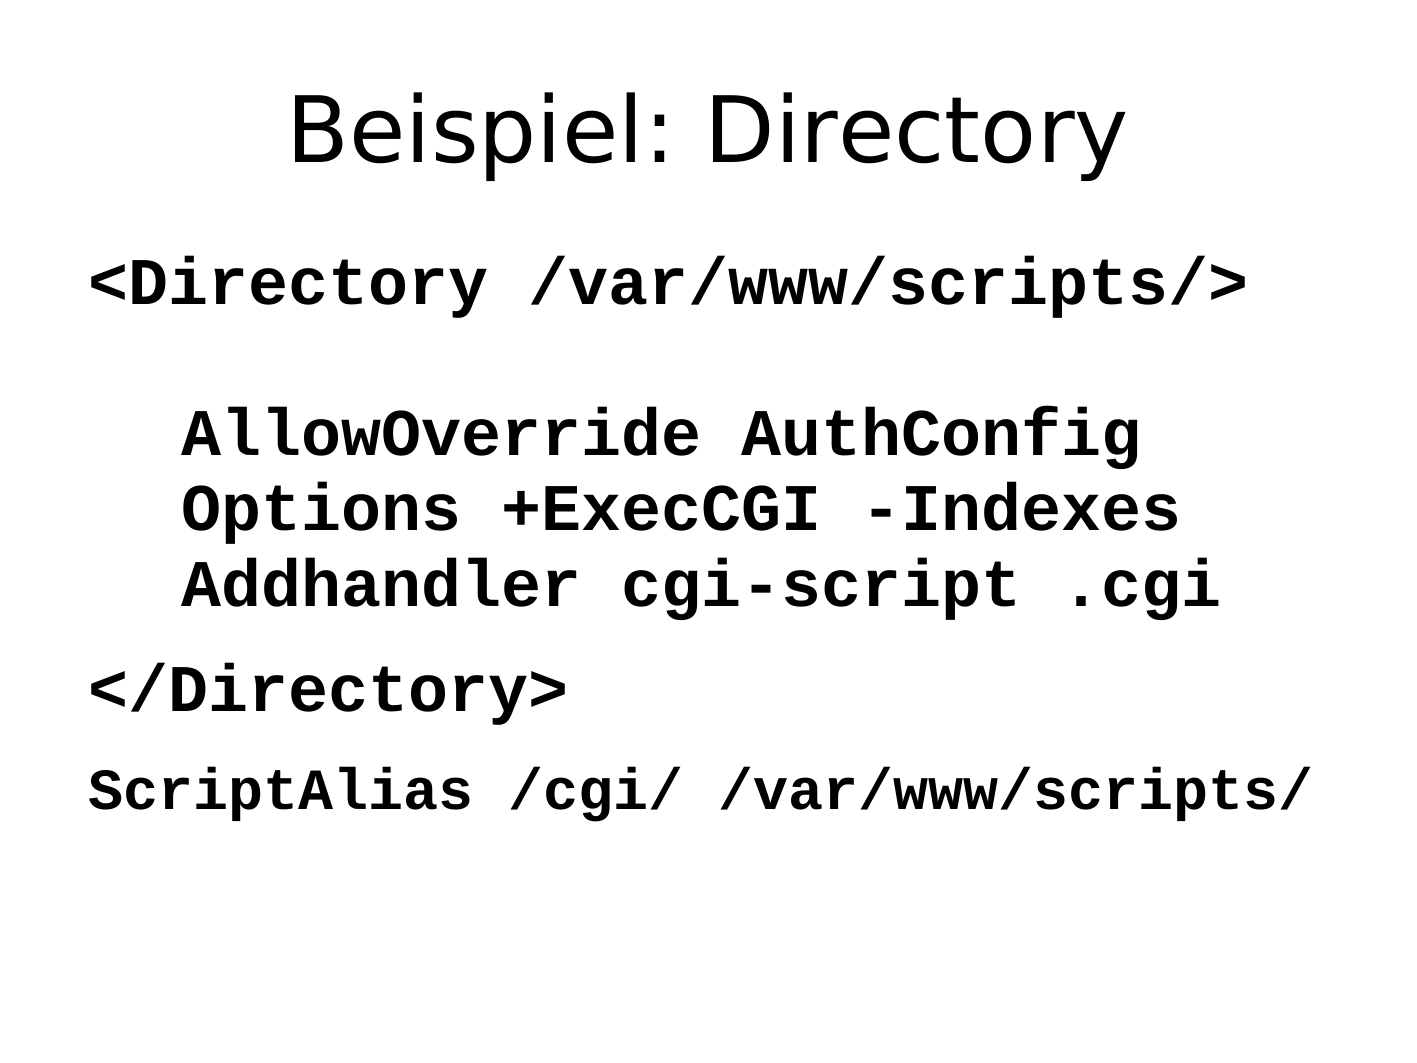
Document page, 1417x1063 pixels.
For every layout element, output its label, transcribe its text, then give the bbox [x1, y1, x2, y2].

list <Directory /var/www/scripts/> AllowOverride AuthConfig Options +ExecCGI -Indexes Addhandler cgi-script .cgi </Directory> ScriptAlias /cgi/ /var/www/scripts/ [70, 248, 1346, 936]
title Beispiel: Directory [70, 49, 1346, 213]
